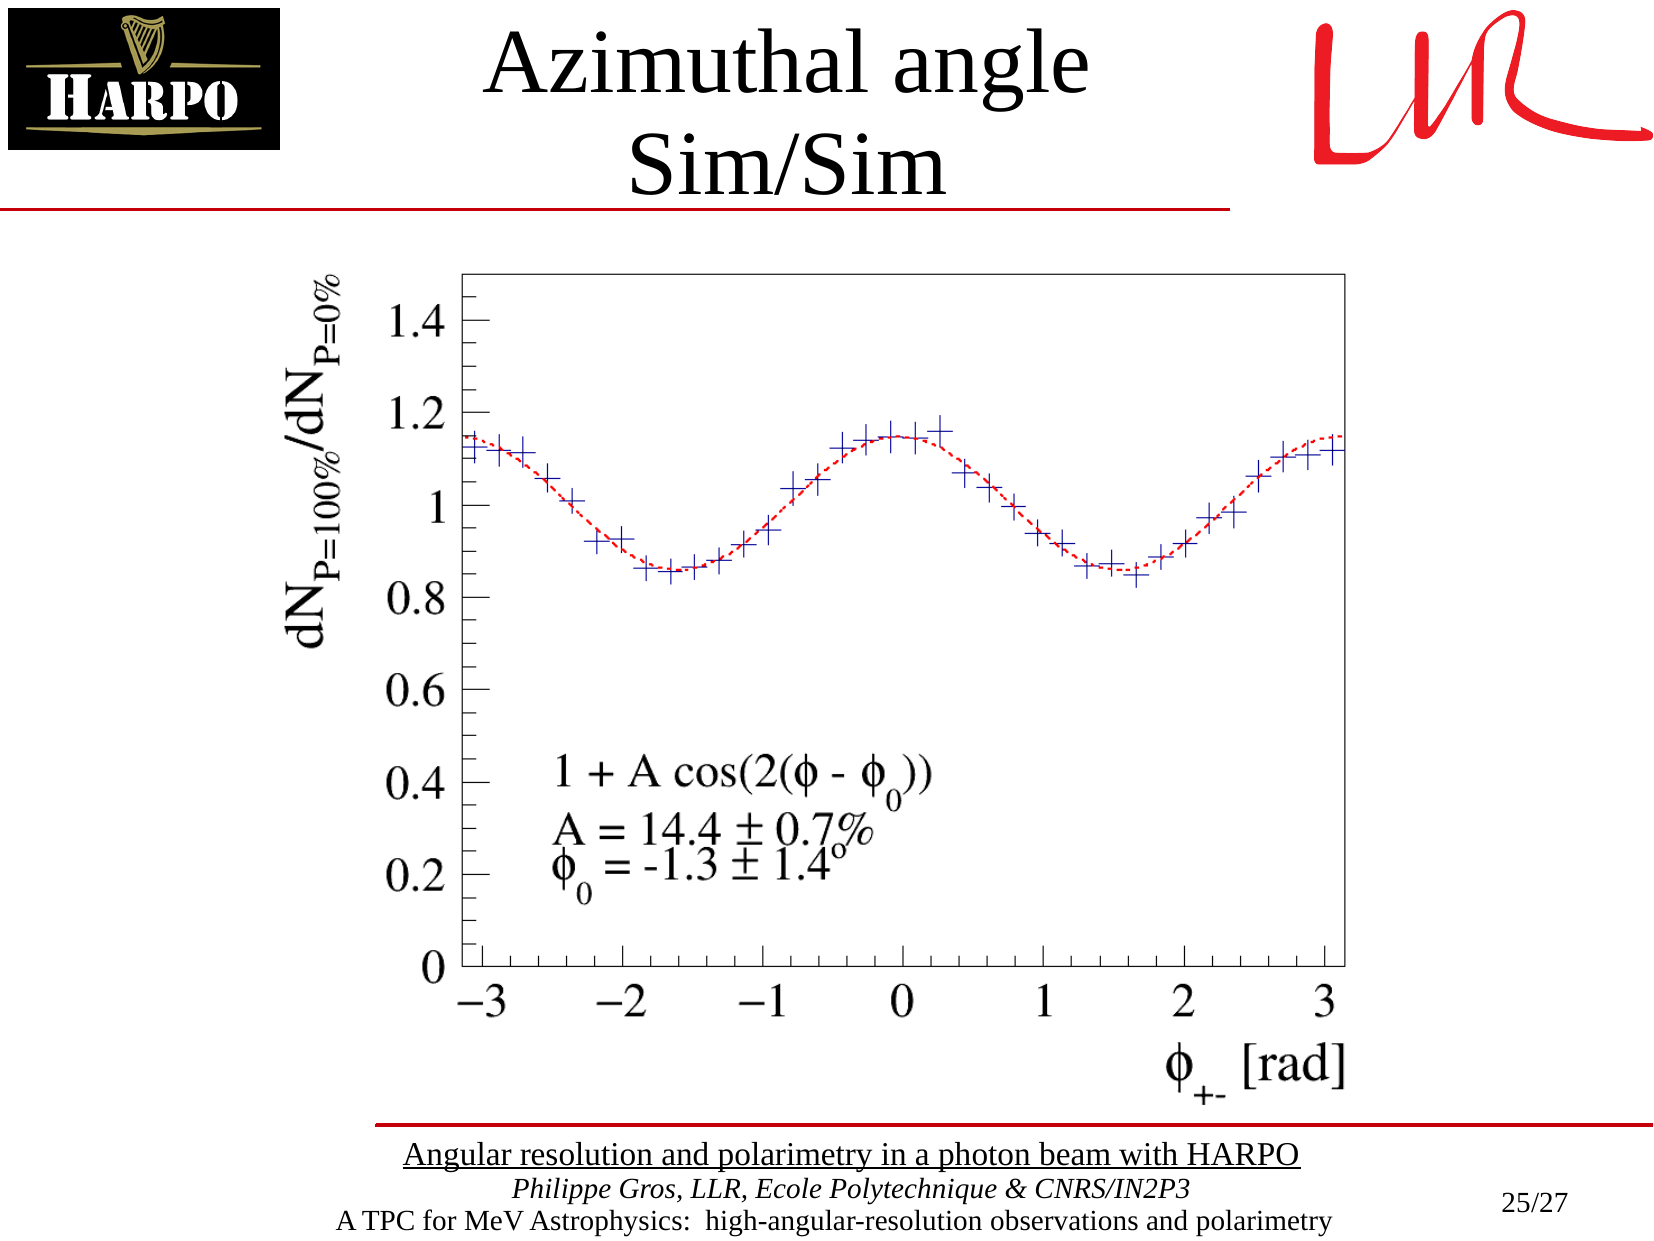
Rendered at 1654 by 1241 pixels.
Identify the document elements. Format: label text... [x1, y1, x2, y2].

title Azimuthal angle Sim/Sim [284, 10, 1290, 215]
picture [261, 248, 1378, 1114]
picture [8, 8, 280, 150]
picture [1314, 10, 1653, 165]
